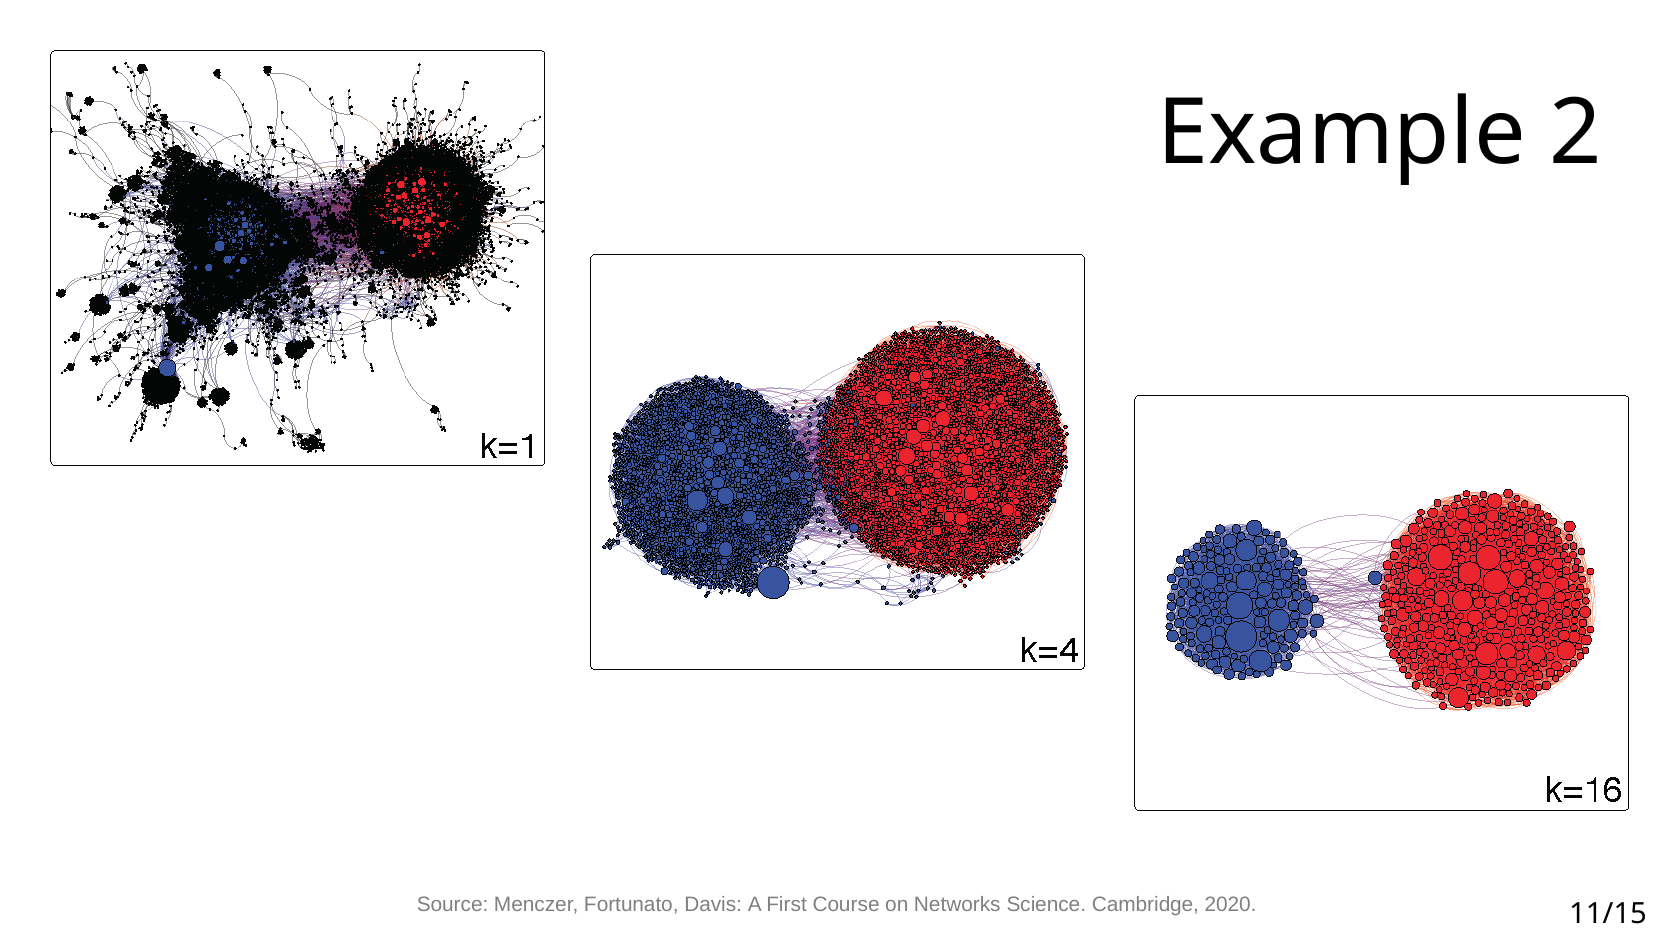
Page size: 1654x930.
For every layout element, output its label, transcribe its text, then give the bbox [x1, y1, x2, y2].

picture [39, 43, 551, 469]
text_box Source: Menczer, Fortunato, Davis: A First Course on Networks Science. Cambridge, 2020. [304, 885, 1370, 930]
picture [1123, 386, 1636, 826]
picture [582, 234, 1094, 673]
title Example 2 [1125, 16, 1636, 241]
